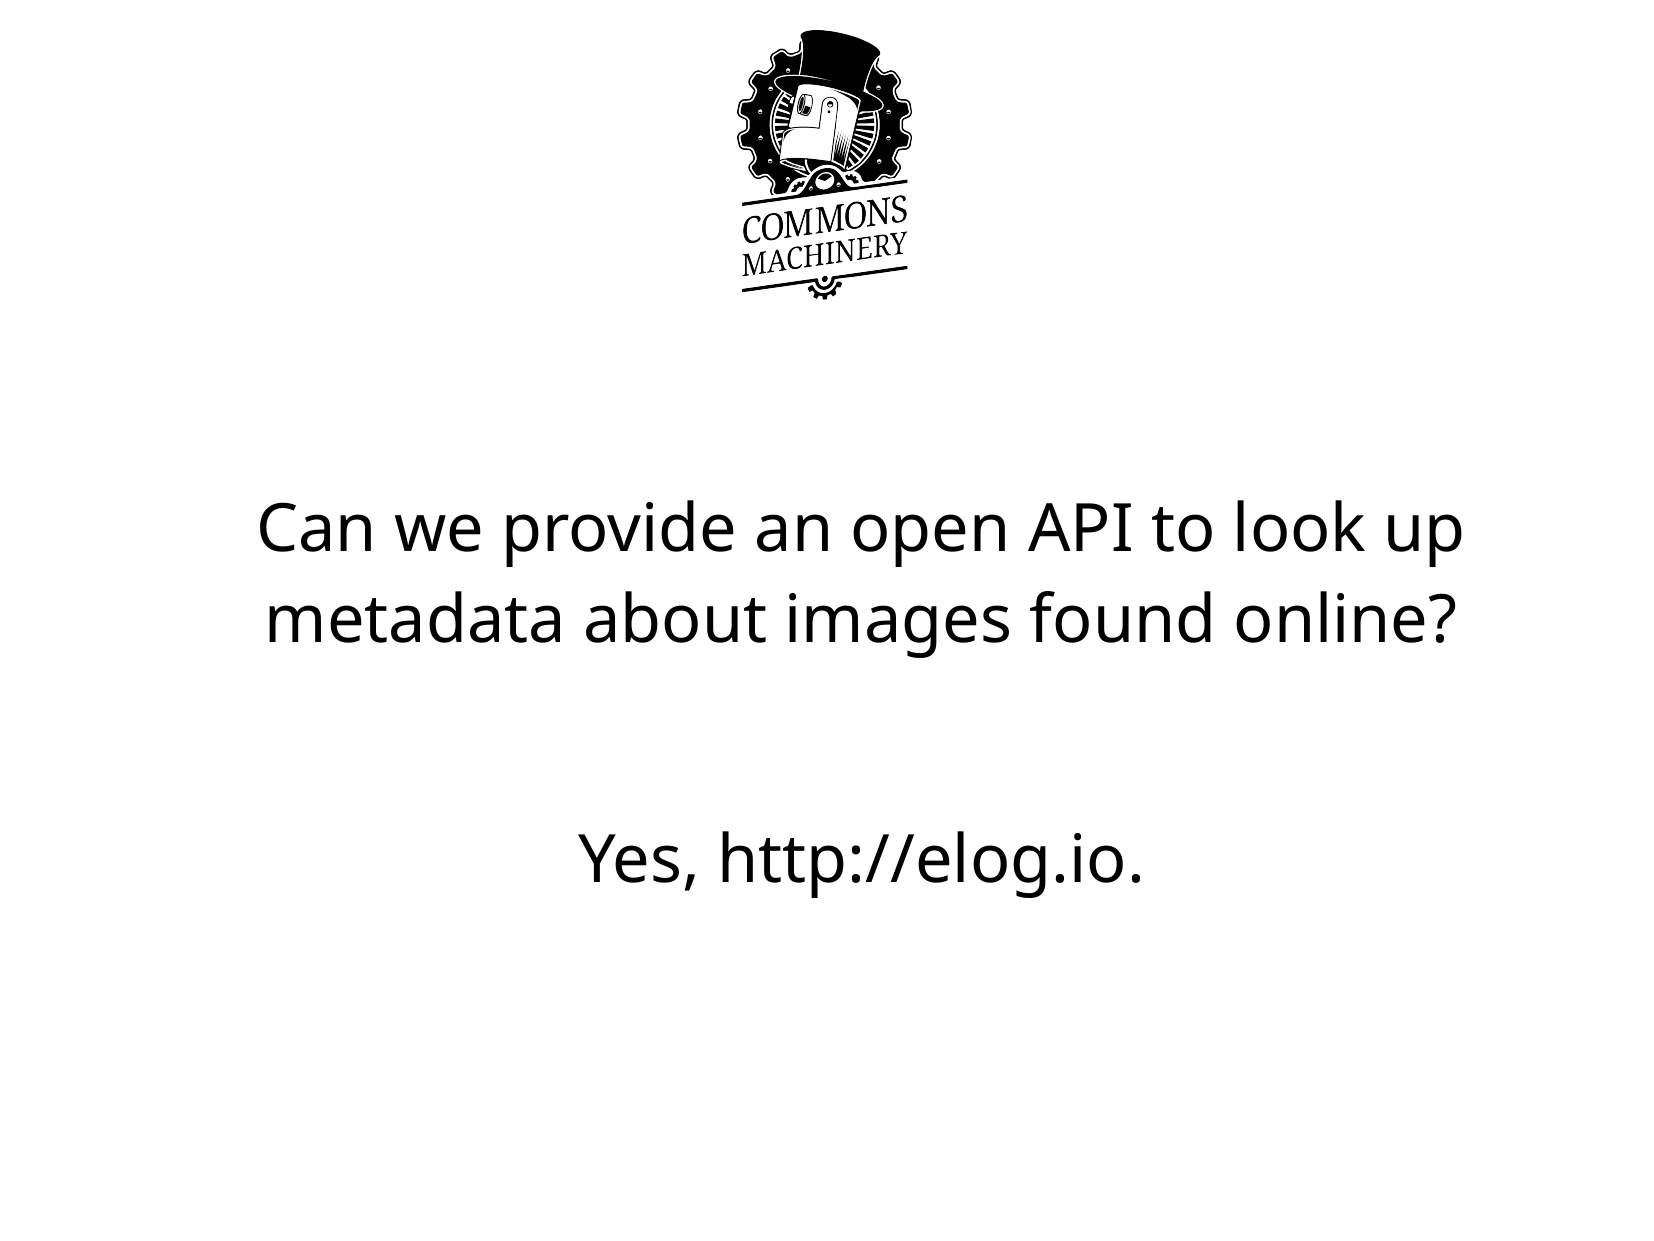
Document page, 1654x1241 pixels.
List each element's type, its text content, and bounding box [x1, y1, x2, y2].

picture [737, 30, 912, 300]
list Can we provide an open API to look up metadata about images found online? Yes, http://elog.io. [82, 360, 1571, 1080]
